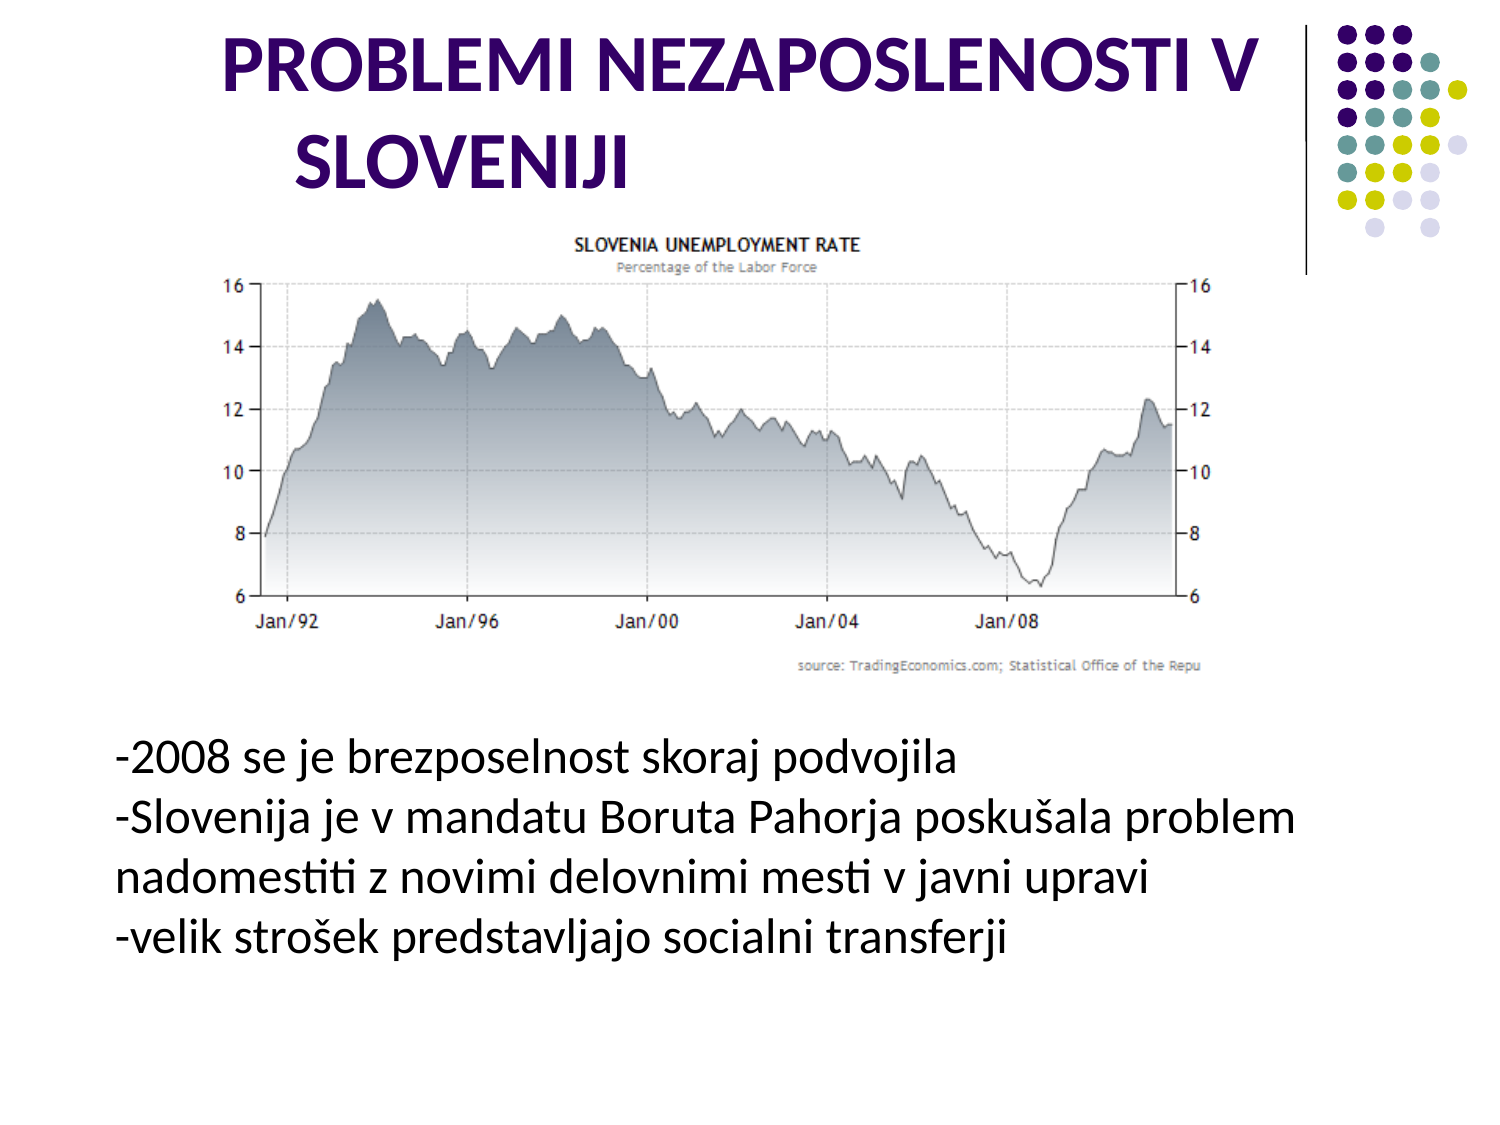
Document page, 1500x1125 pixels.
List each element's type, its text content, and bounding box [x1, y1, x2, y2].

picture [218, 219, 1224, 677]
title PROBLEMI NEZAPOSLENOSTI V SLOVENIJI [206, 0, 1400, 213]
text_box -2008 se je brezposelnost skoraj podvojila -Slovenija je v mandatu Boruta Pahorja poskušala problem nadomestiti z novimi delovnimi mesti v javni upravi -velik strošek predstavljajo socialni transferji [100, 715, 1500, 1031]
